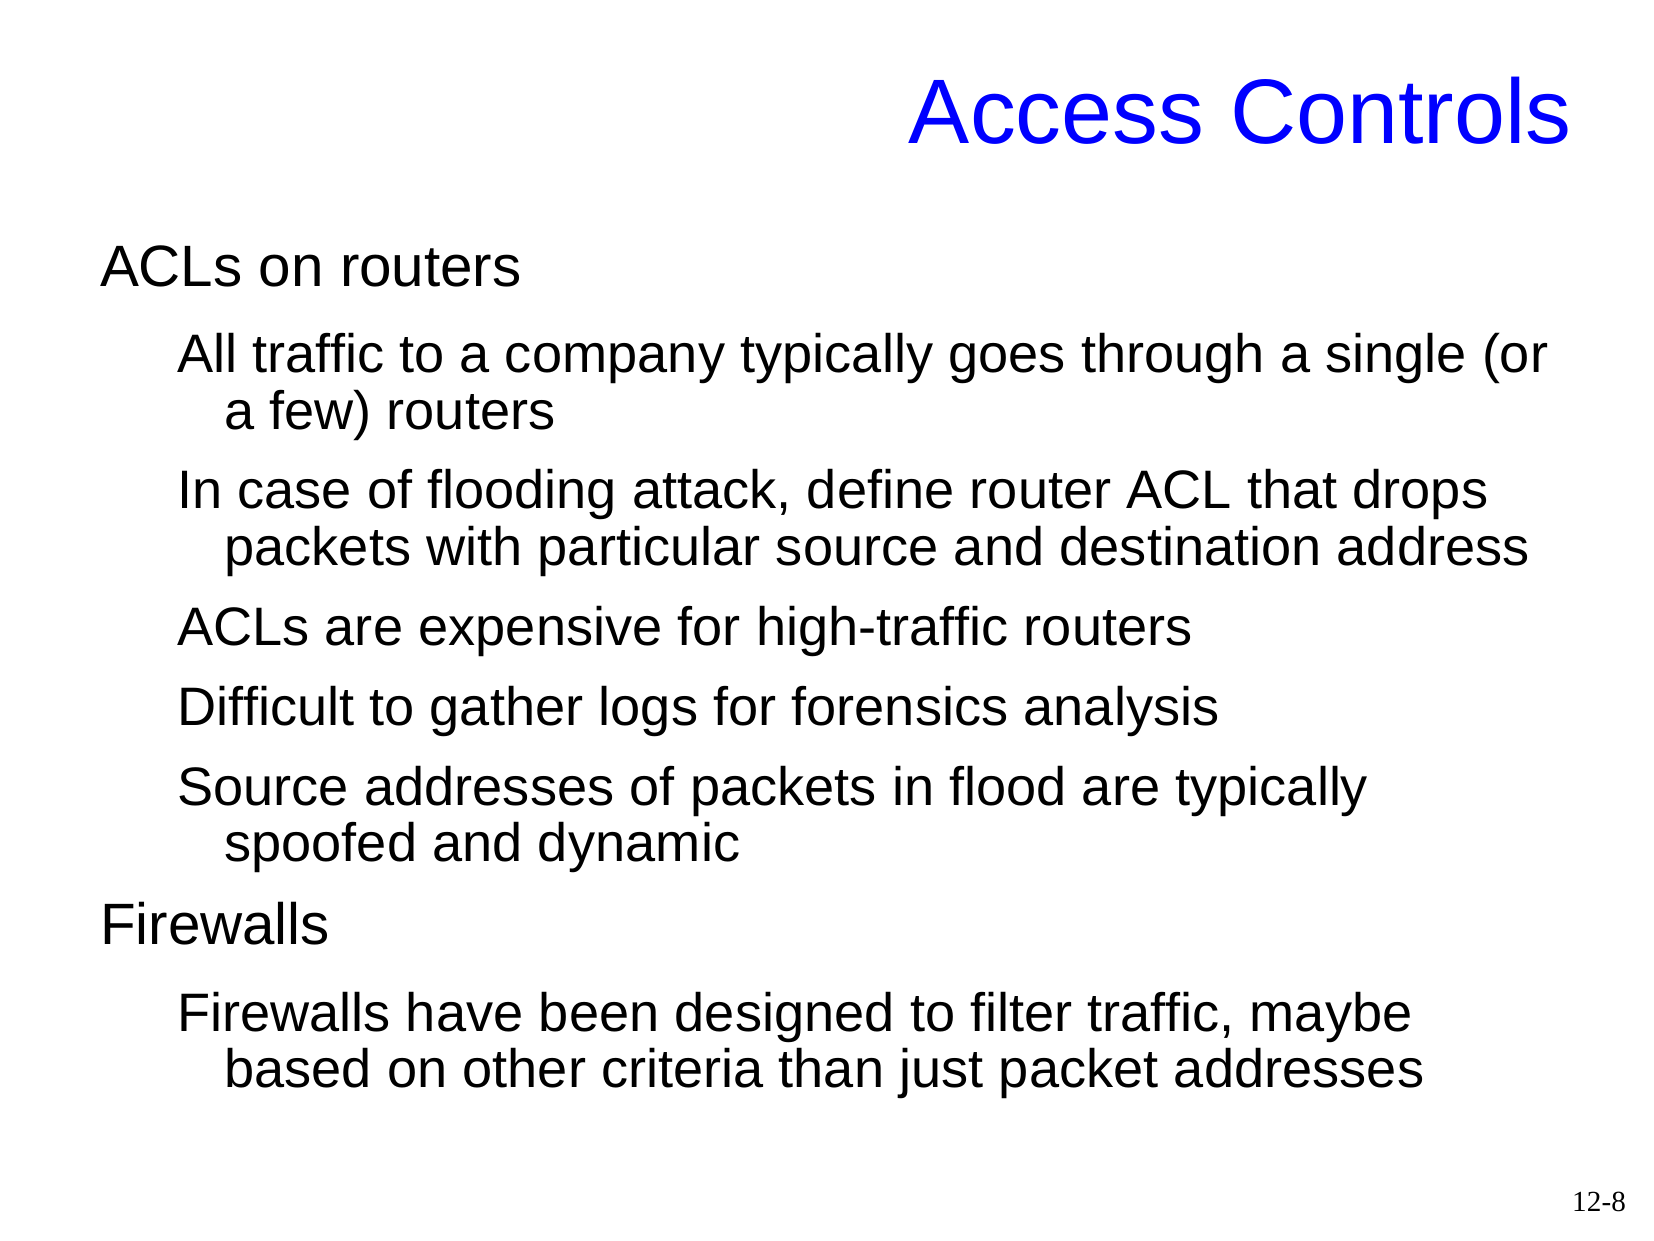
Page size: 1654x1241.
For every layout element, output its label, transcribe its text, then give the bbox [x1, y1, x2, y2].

list ACLs on routers All traffic to a company typically goes through a single (or a few) routers In case of flooding attack, define router ACL that drops packets with particular source and destination address ACLs are expensive for high-traffic routers Difficult to gather logs for forensics analysis Source addresses of packets in flood are typically spoofed and dynamic Firewalls Firewalls have been designed to filter traffic, maybe based on other criteria than just packet addresses [82, 237, 1571, 1170]
title Access Controls [84, 11, 1573, 218]
